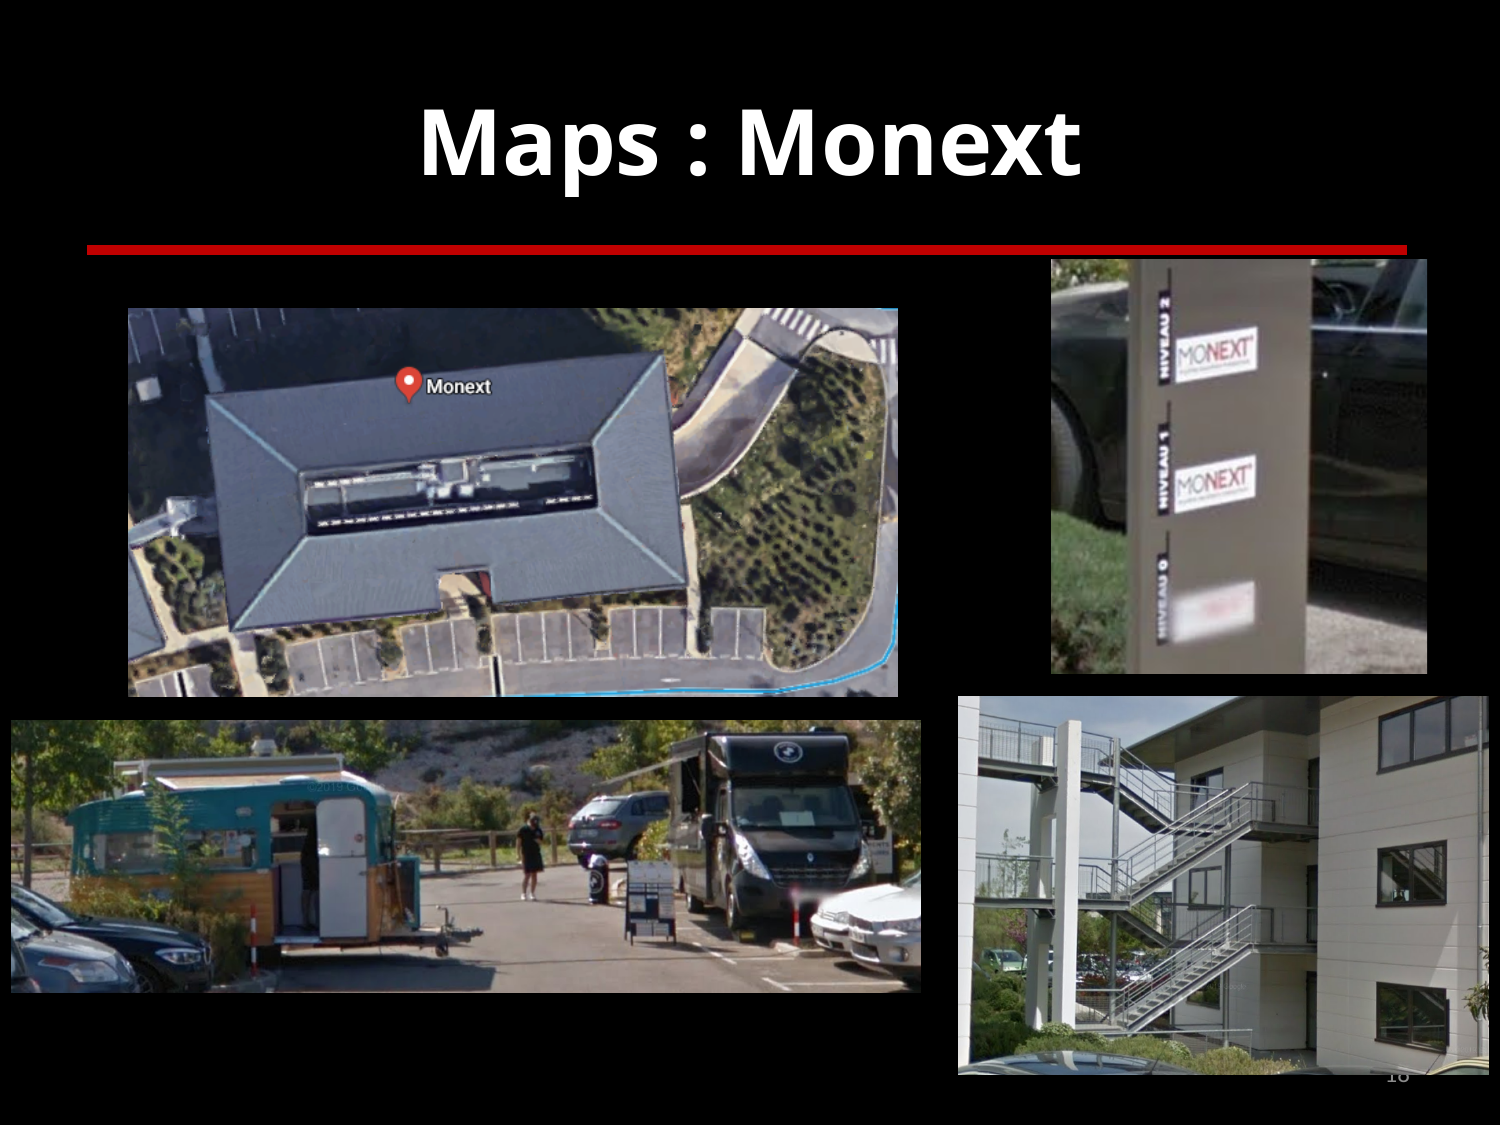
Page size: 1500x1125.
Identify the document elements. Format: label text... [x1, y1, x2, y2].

picture [958, 696, 1489, 1075]
picture [1051, 259, 1428, 674]
picture [11, 720, 921, 993]
slide_number <numéro> [1074, 1075, 1425, 1103]
title Maps : Monext [75, 45, 1425, 233]
picture [128, 308, 898, 697]
